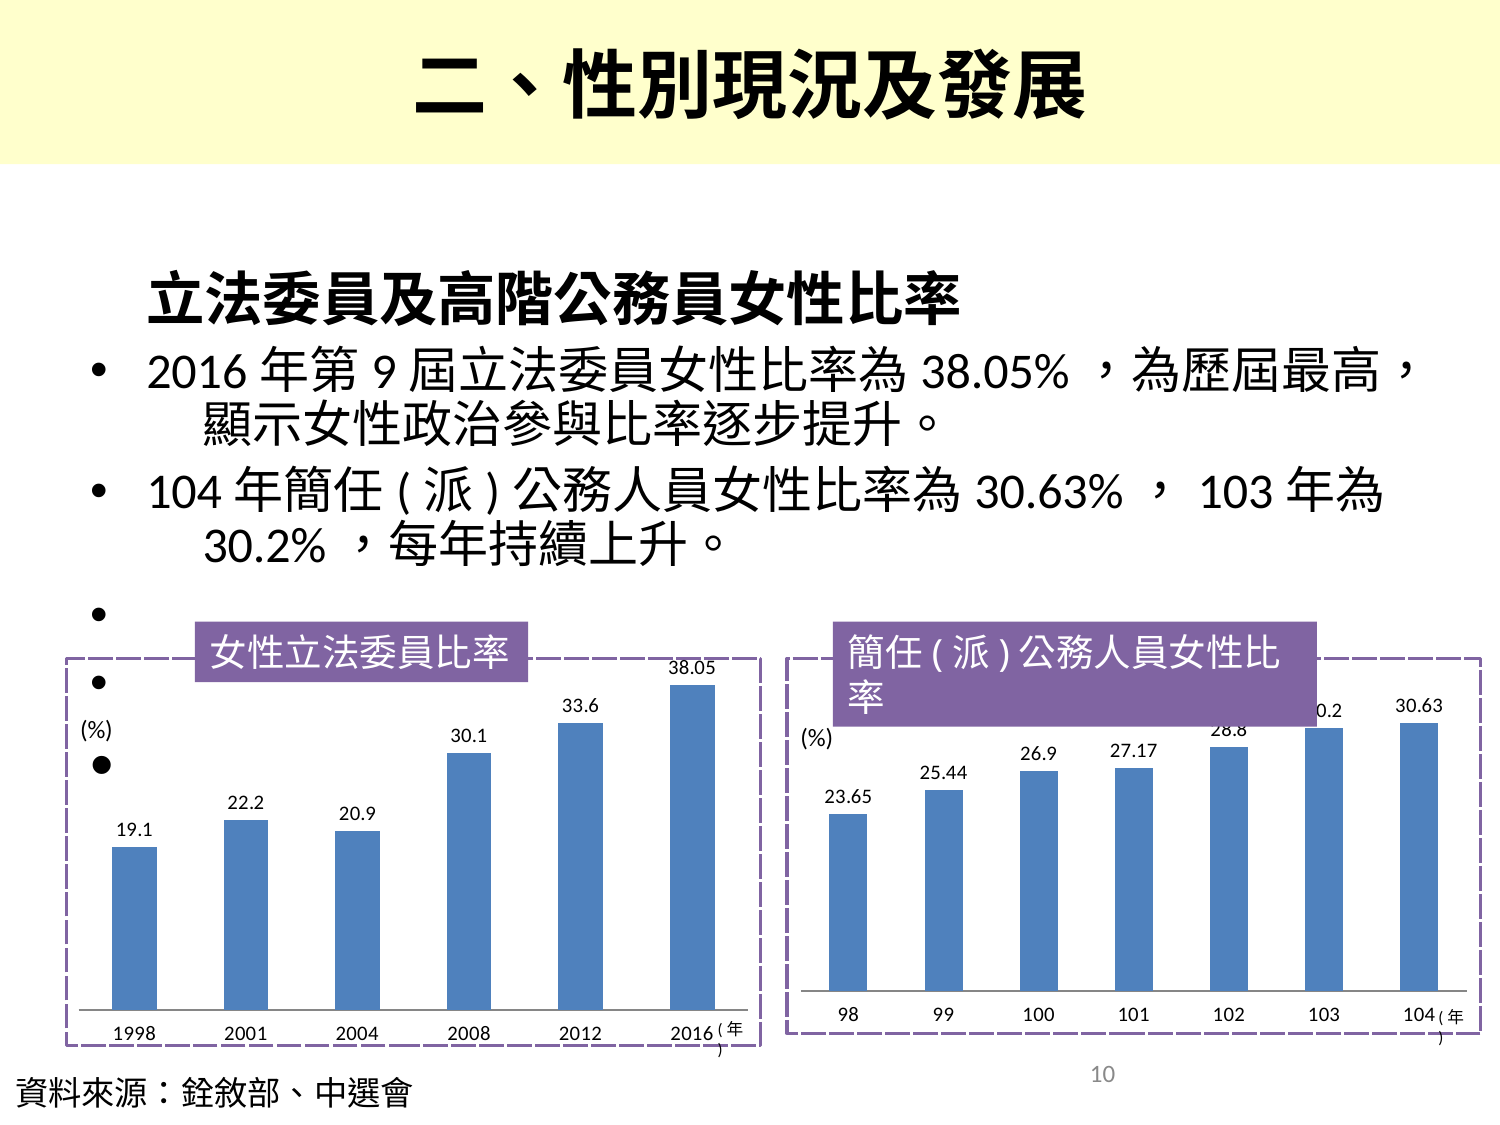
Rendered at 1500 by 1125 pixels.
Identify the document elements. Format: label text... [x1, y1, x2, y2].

title 二、性別現況及發展 [0, 0, 1500, 165]
text_box (年) [1423, 999, 1483, 1035]
text_box (年) [702, 1011, 762, 1047]
text_box (%) [64, 705, 157, 746]
text_box 資料來源：銓敘部、中選會 [0, 1064, 455, 1121]
list 立法委員及高階公務員女性比率 2016年第9屆立法委員女性比率為38.05%，為歷屆最高，顯示女性政治參與比率逐步提升。 104年簡任(派)公務人員女性比率為30.63%，103年為30.2%，每年持續上升。 [75, 262, 1426, 598]
text_box 女性立法委員比率 [194, 621, 529, 683]
chart [64, 656, 762, 1047]
text_box [1074, 1042, 1426, 1103]
text_box (%) [785, 713, 869, 760]
chart [785, 656, 1483, 1036]
text_box 簡任(派)公務人員女性比率 [832, 621, 1317, 683]
chart [785, 656, 832, 713]
